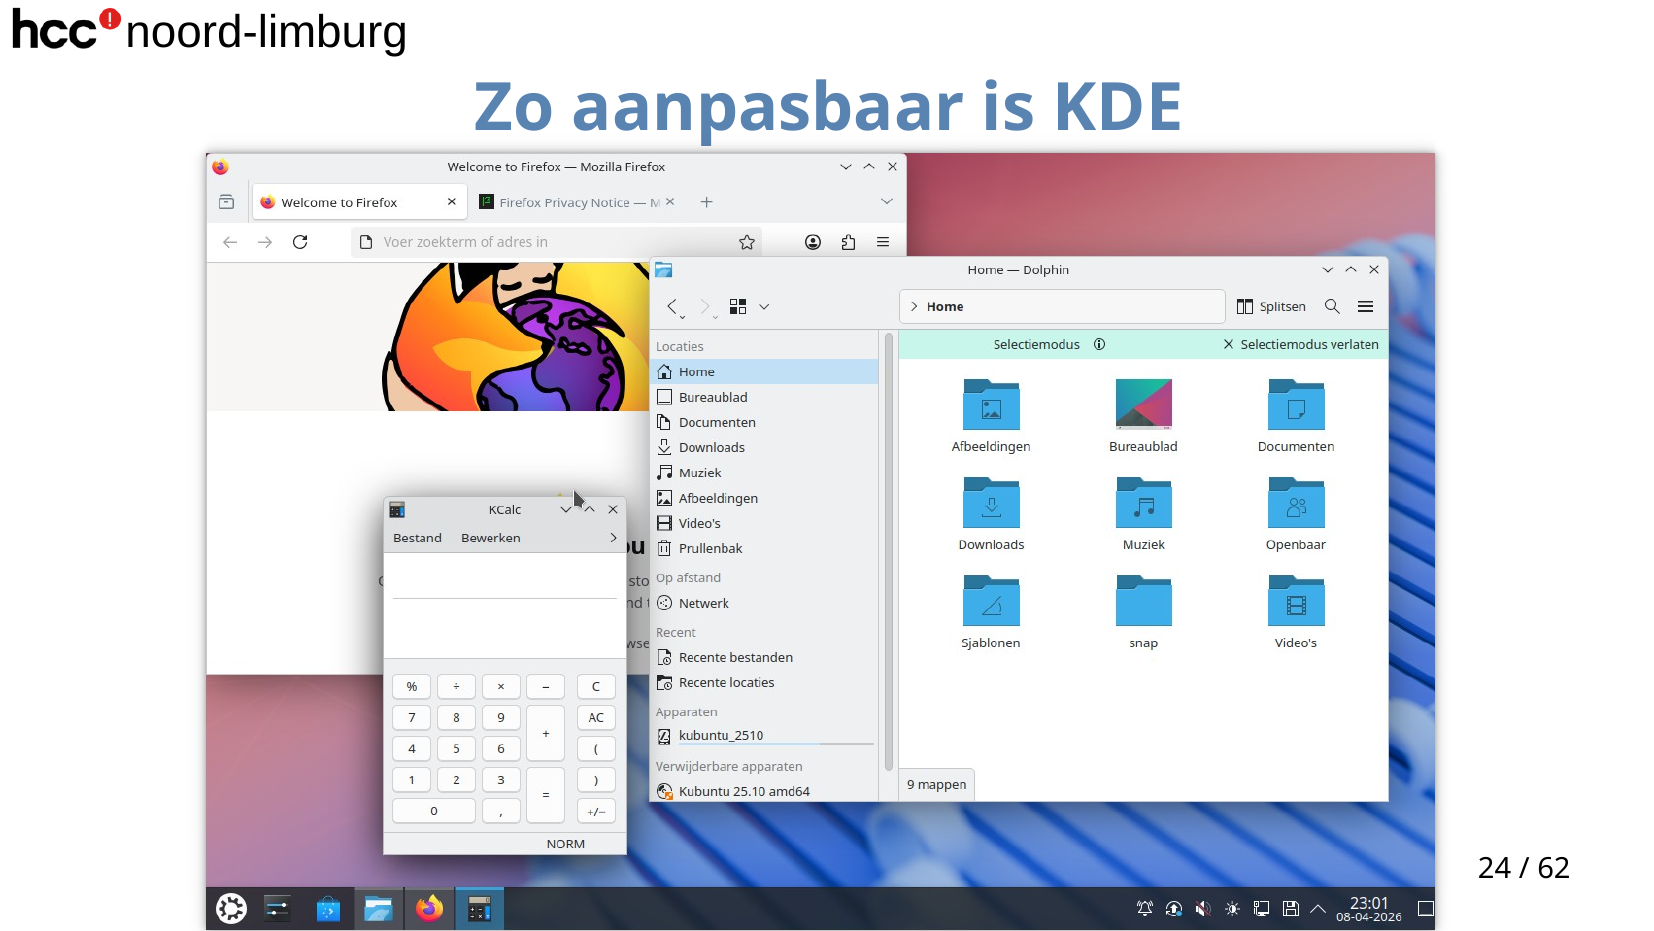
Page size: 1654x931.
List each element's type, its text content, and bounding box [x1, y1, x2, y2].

title Zo aanpasbaar is KDE [118, 59, 1524, 150]
picture [186, 133, 1468, 931]
picture [11, 6, 122, 50]
